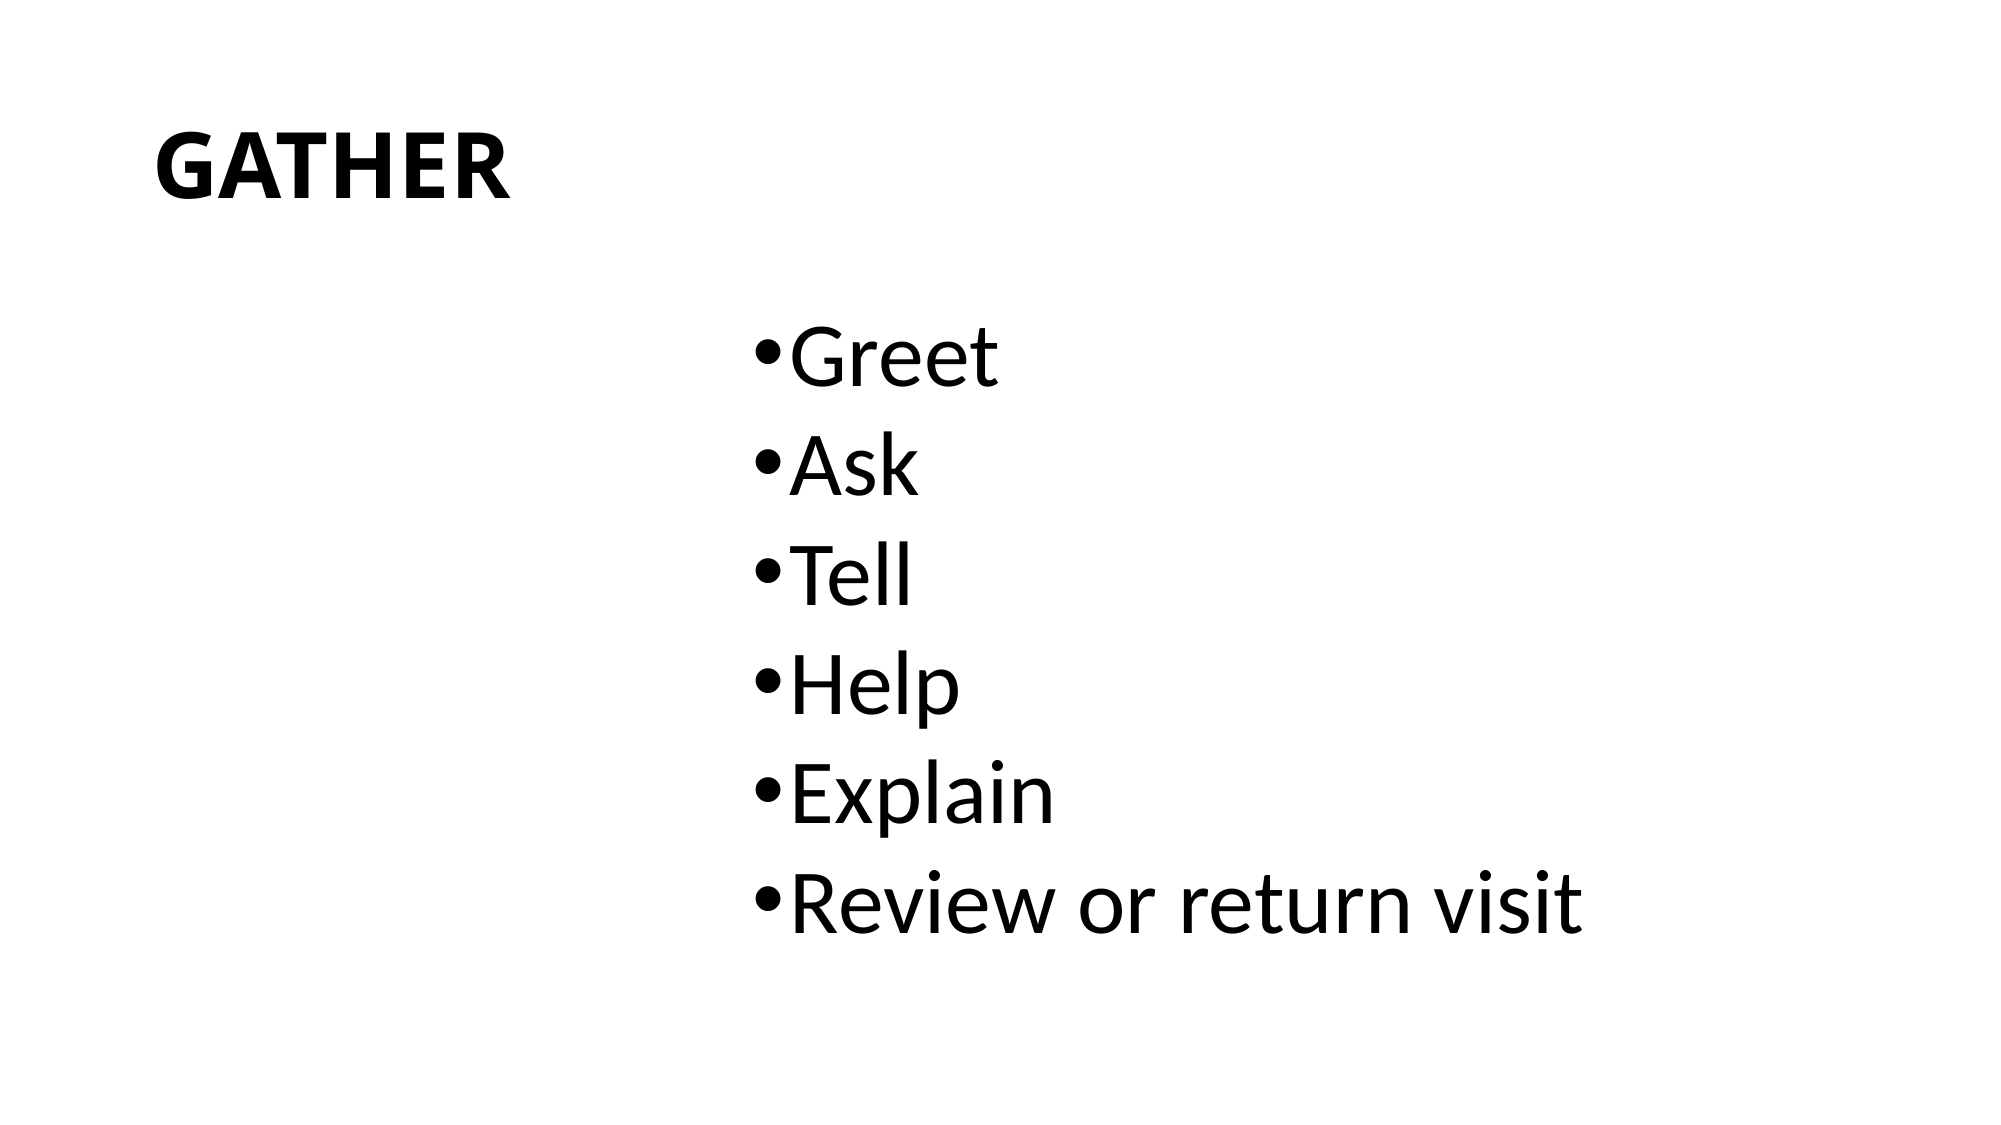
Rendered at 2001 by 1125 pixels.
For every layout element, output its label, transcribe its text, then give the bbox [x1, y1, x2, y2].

title GATHER [137, 59, 1863, 278]
list Greet Ask Tell Help Explain Review or return visit [137, 299, 1863, 1014]
